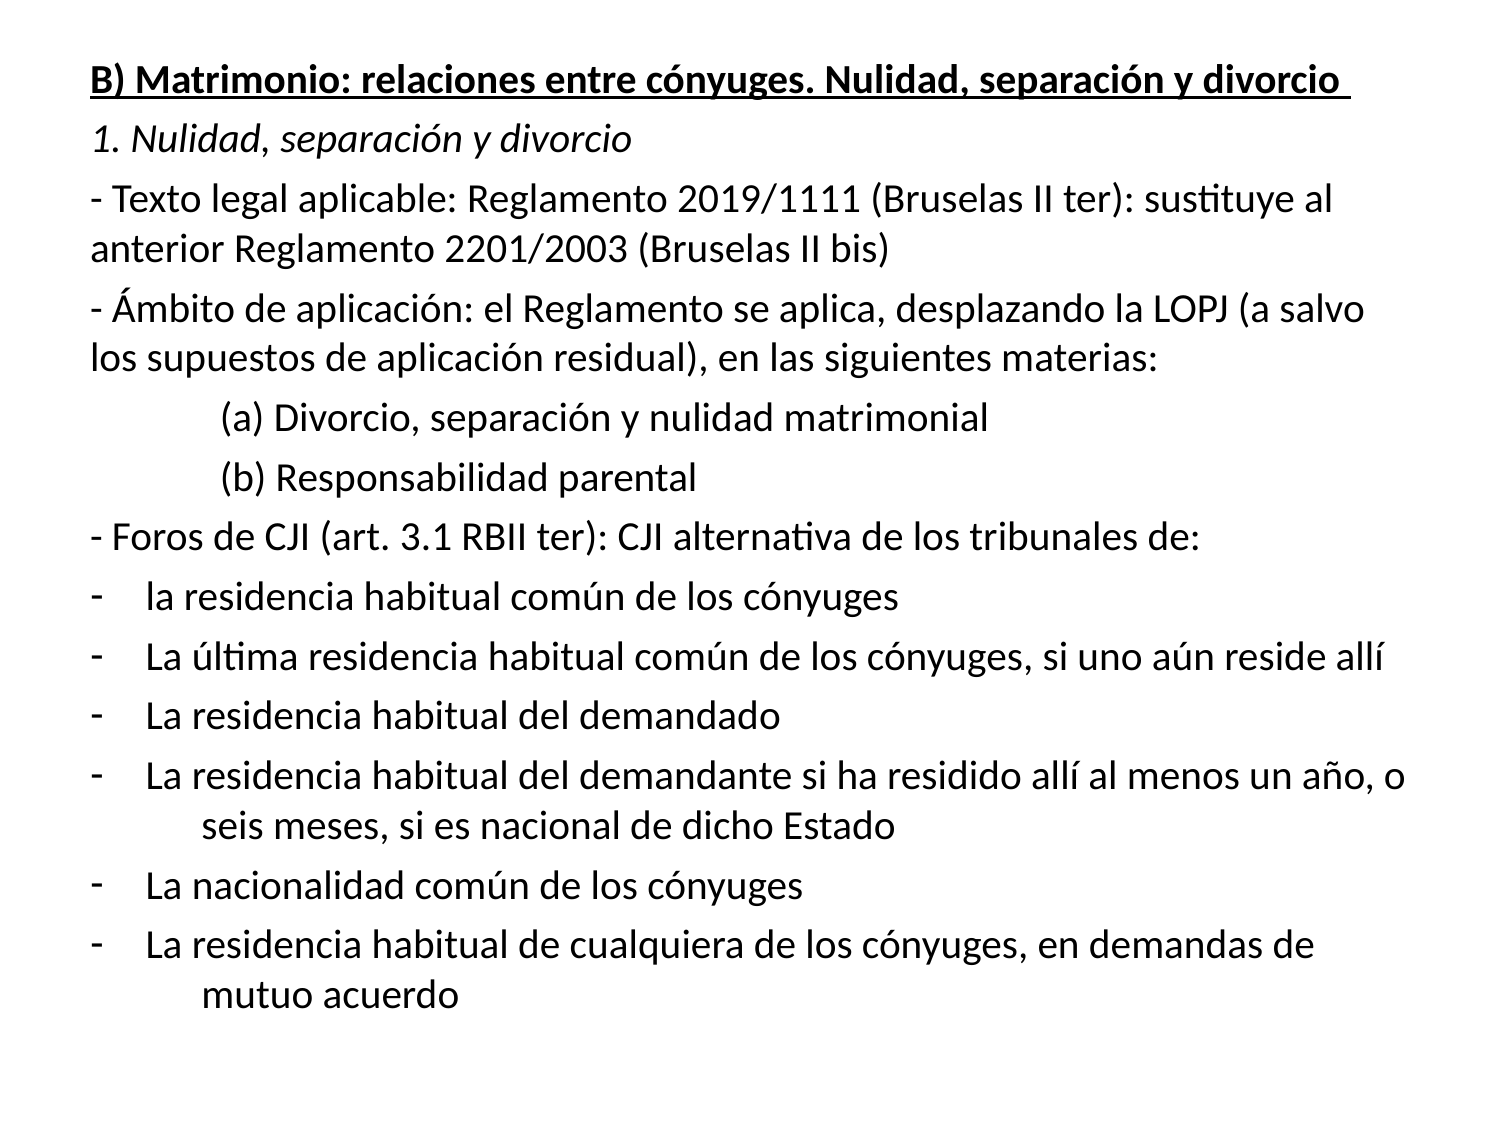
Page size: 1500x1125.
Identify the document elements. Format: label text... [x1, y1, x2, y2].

list B) Matrimonio: relaciones entre cónyuges. Nulidad, separación y divorcio 1. Nulidad, separación y divorcio - Texto legal aplicable: Reglamento 2019/1111 (Bruselas II ter): sustituye al anterior Reglamento 2201/2003 (Bruselas II bis) - Ámbito de aplicación: el Reglamento se aplica, desplazando la LOPJ (a salvo los supuestos de aplicación residual), en las siguientes materias: (a) Divorcio, separación y nulidad matrimonial (b) Responsabilidad parental - Foros de CJI (art. 3.1 RBII ter): CJI alternativa de los tribunales de: la residencia habitual común de los cónyuges La última residencia habitual común de los cónyuges, si uno aún reside allí La residencia habitual del demandado La residencia habitual del demandante si ha residido allí al menos un año, o seis meses, si es nacional de dicho Estado La nacionalidad común de los cónyuges La residencia habitual de cualquiera de los cónyuges, en demandas de mutuo acuerdo [75, 44, 1426, 1033]
